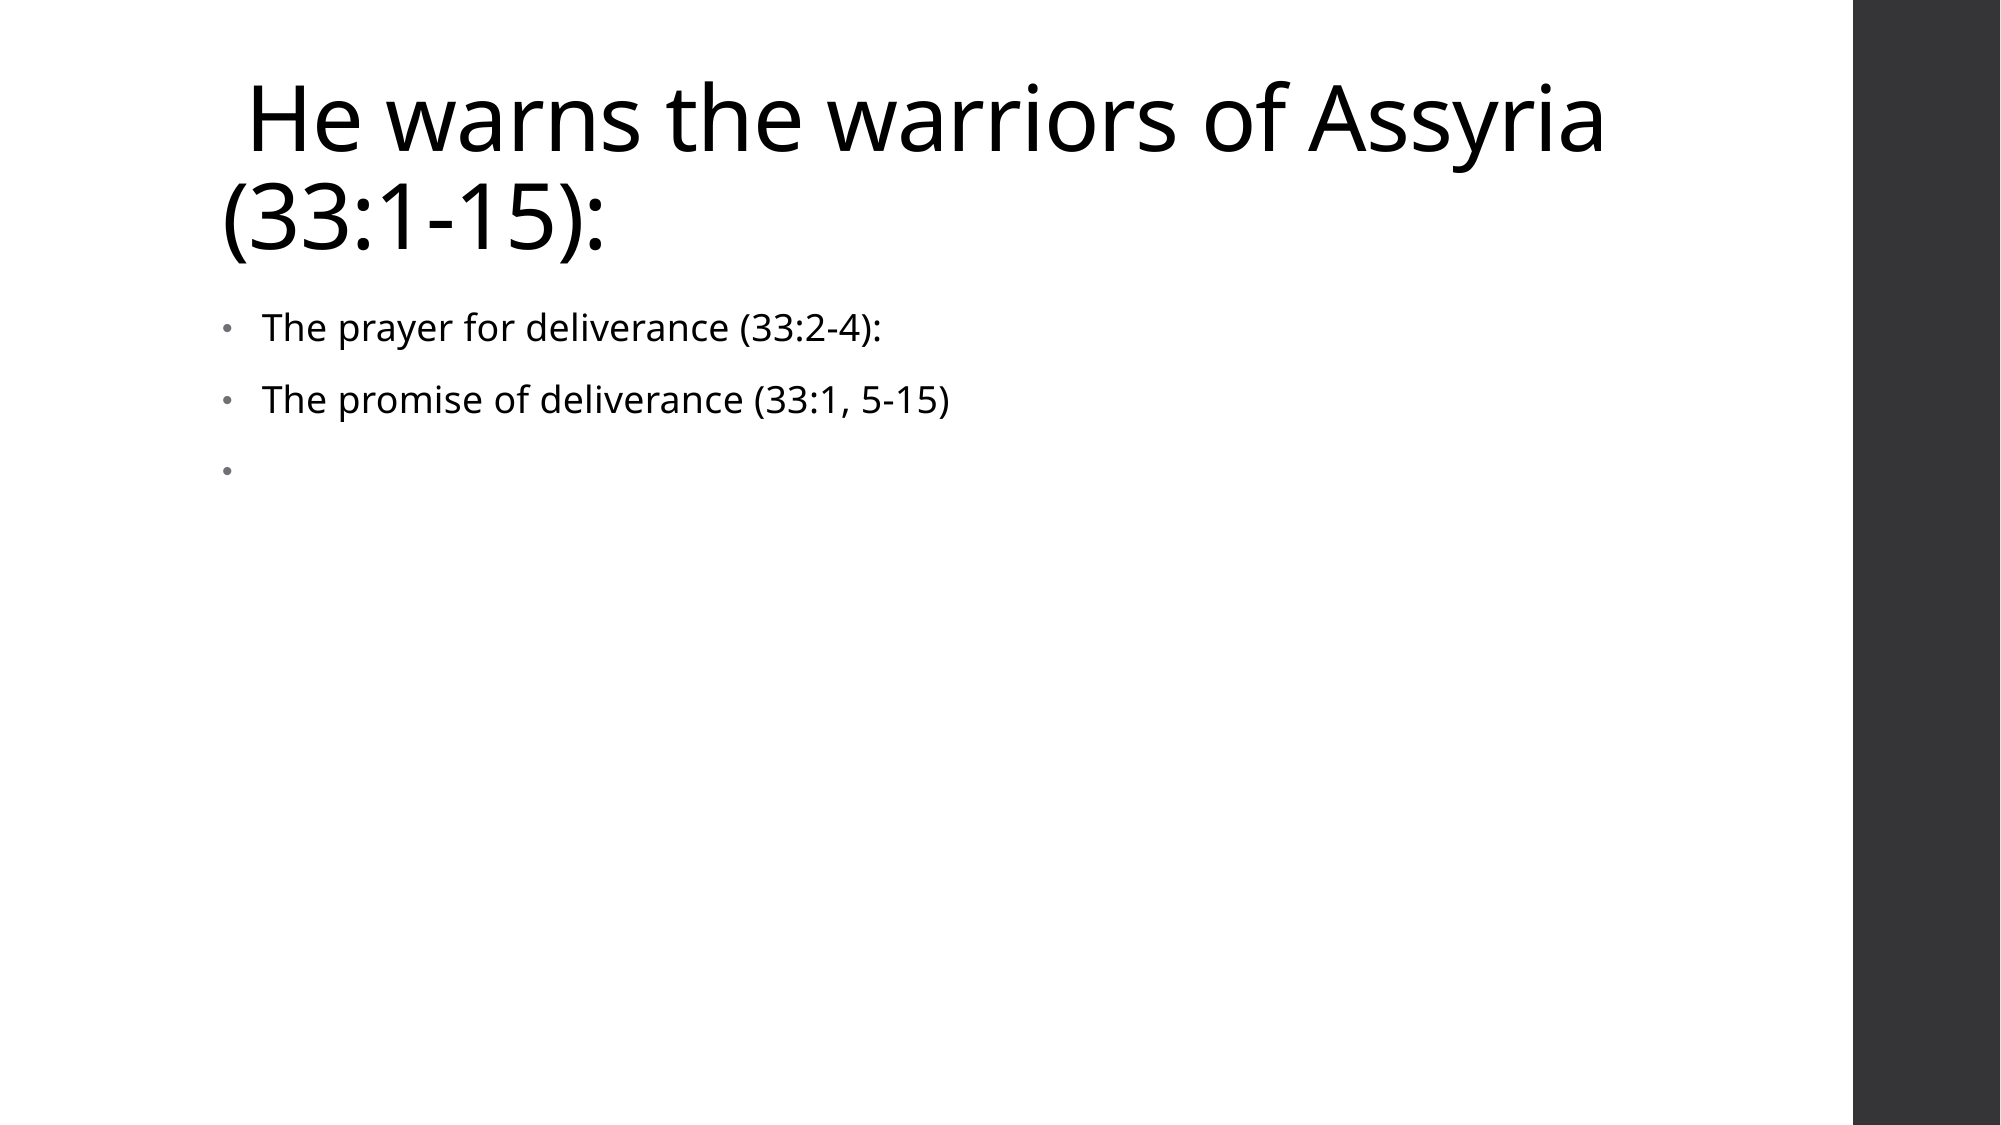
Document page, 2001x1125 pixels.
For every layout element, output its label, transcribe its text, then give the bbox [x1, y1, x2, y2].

list The prayer for deliverance (33:2-4): The promise of deliverance (33:1, 5-15) [206, 299, 1617, 1014]
title He warns the warriors of Assyria (33:1-15): [206, 60, 1797, 278]
